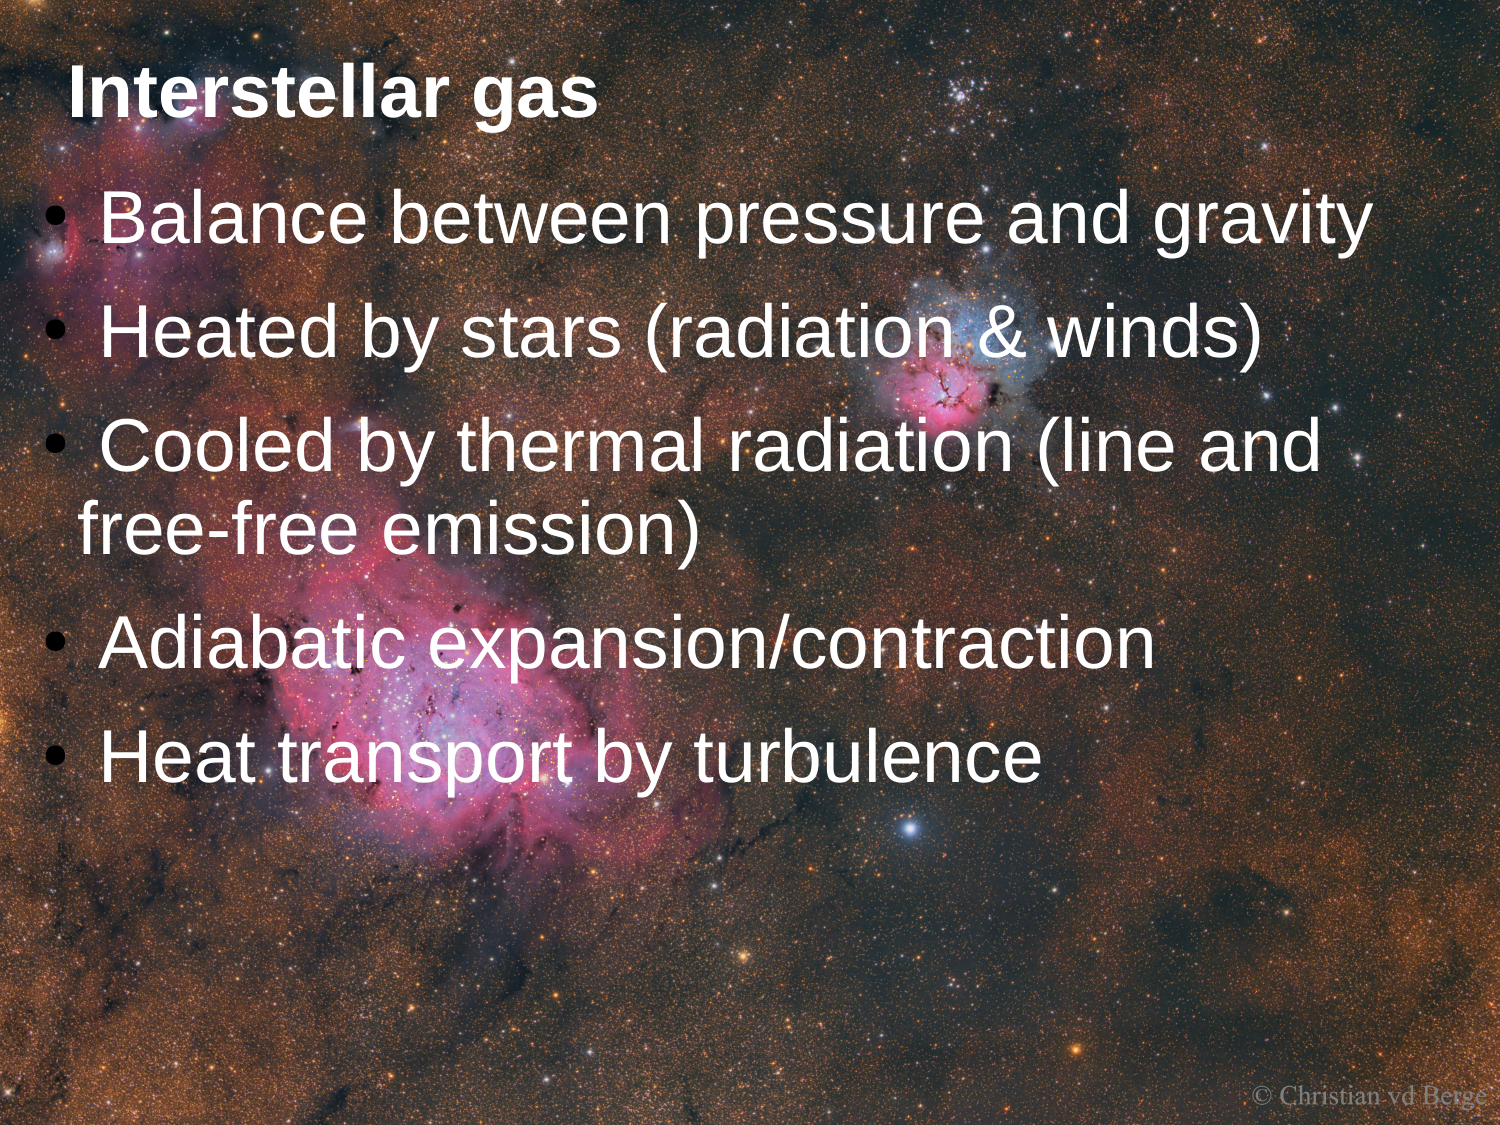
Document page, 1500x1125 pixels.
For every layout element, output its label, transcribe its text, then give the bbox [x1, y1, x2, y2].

text_box Interstellar gas [52, 42, 1448, 141]
picture [0, 0, 1500, 1125]
text_box Balance between pressure and gravity Heated by stars (radiation & winds) Cooled by thermal radiation (line and free-free emission) Adiabatic expansion/contraction Heat transport by turbulence [27, 167, 1483, 915]
